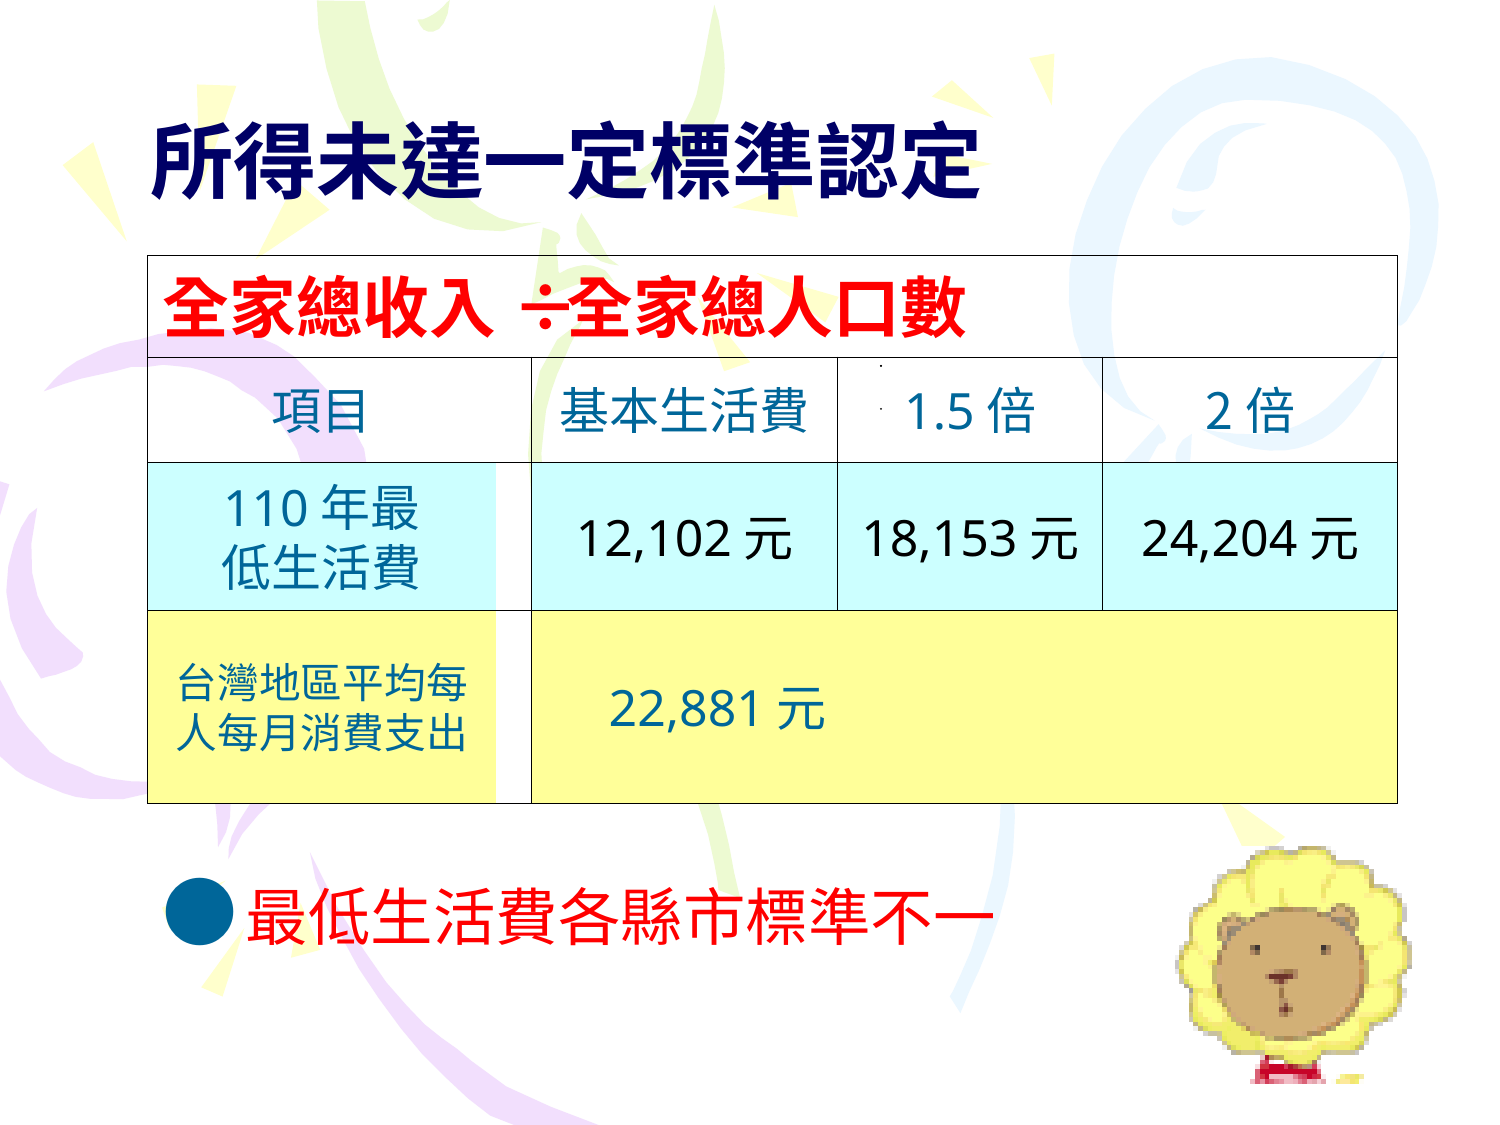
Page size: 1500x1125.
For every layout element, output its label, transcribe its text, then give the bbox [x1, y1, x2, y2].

table_cell 18,153元 [838, 463, 1102, 610]
table_header 全家總收入÷全家總人口數 [1093, 256, 1397, 357]
picture [1175, 846, 1412, 1084]
text_box ●最低生活費各縣市標準不一 [147, 857, 1117, 964]
table_cell [496, 370, 531, 462]
text_box 所得未達一定標準認定 [135, 101, 1093, 370]
table_cell [496, 611, 531, 803]
table_cell 1.5倍 [838, 358, 1102, 462]
table_cell 2倍 [1103, 358, 1397, 462]
table_cell 台灣地區平均每 人每月消費支出 [148, 611, 496, 803]
table_cell 24,204元 [1103, 463, 1397, 610]
table_cell 項目 [148, 370, 496, 462]
table_cell 110年最 低生活費 [148, 463, 496, 610]
table_cell 12,102元 [532, 463, 837, 610]
table_cell 基本生活費 [532, 370, 837, 462]
table_cell 22,881元 [532, 611, 1397, 803]
table_cell [496, 463, 531, 610]
